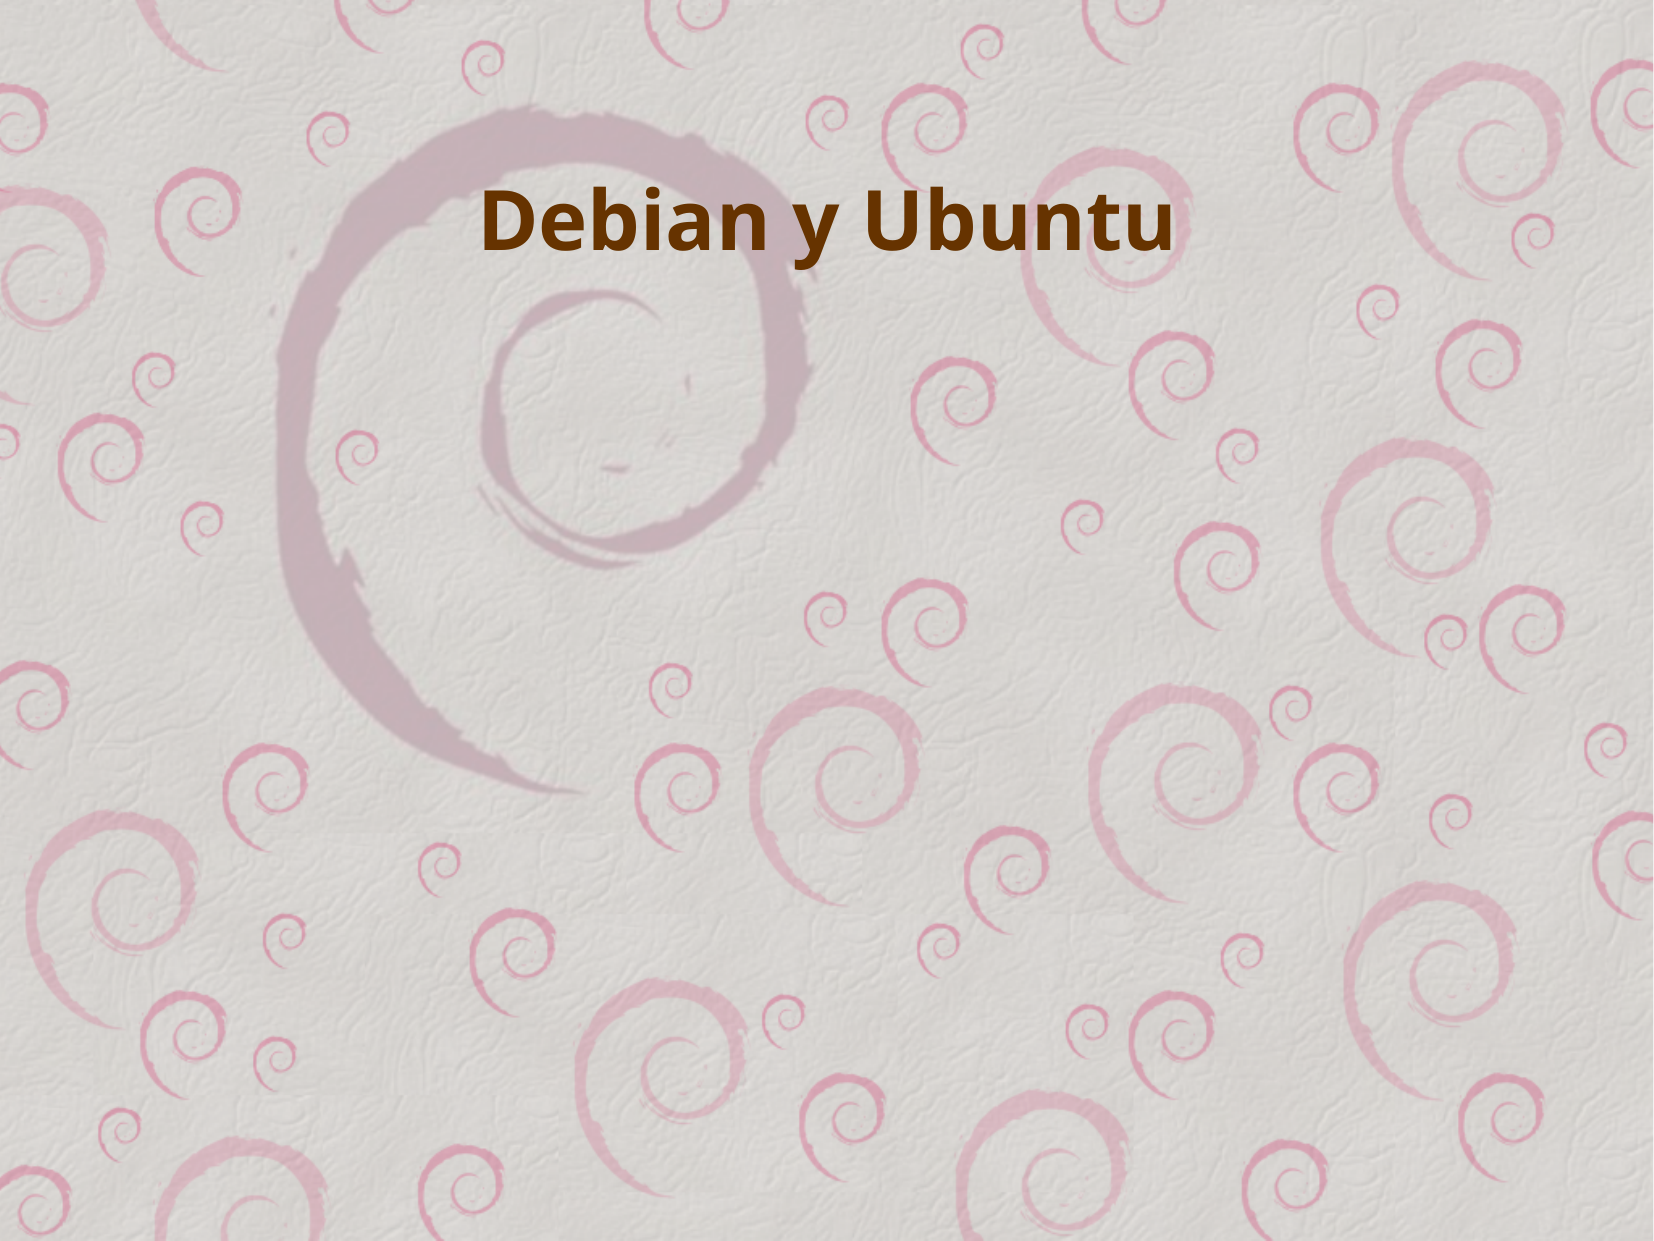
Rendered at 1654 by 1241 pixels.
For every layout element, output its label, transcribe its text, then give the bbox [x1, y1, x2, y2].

title Debian y Ubuntu [121, 114, 1534, 322]
picture [0, 0, 1654, 1241]
